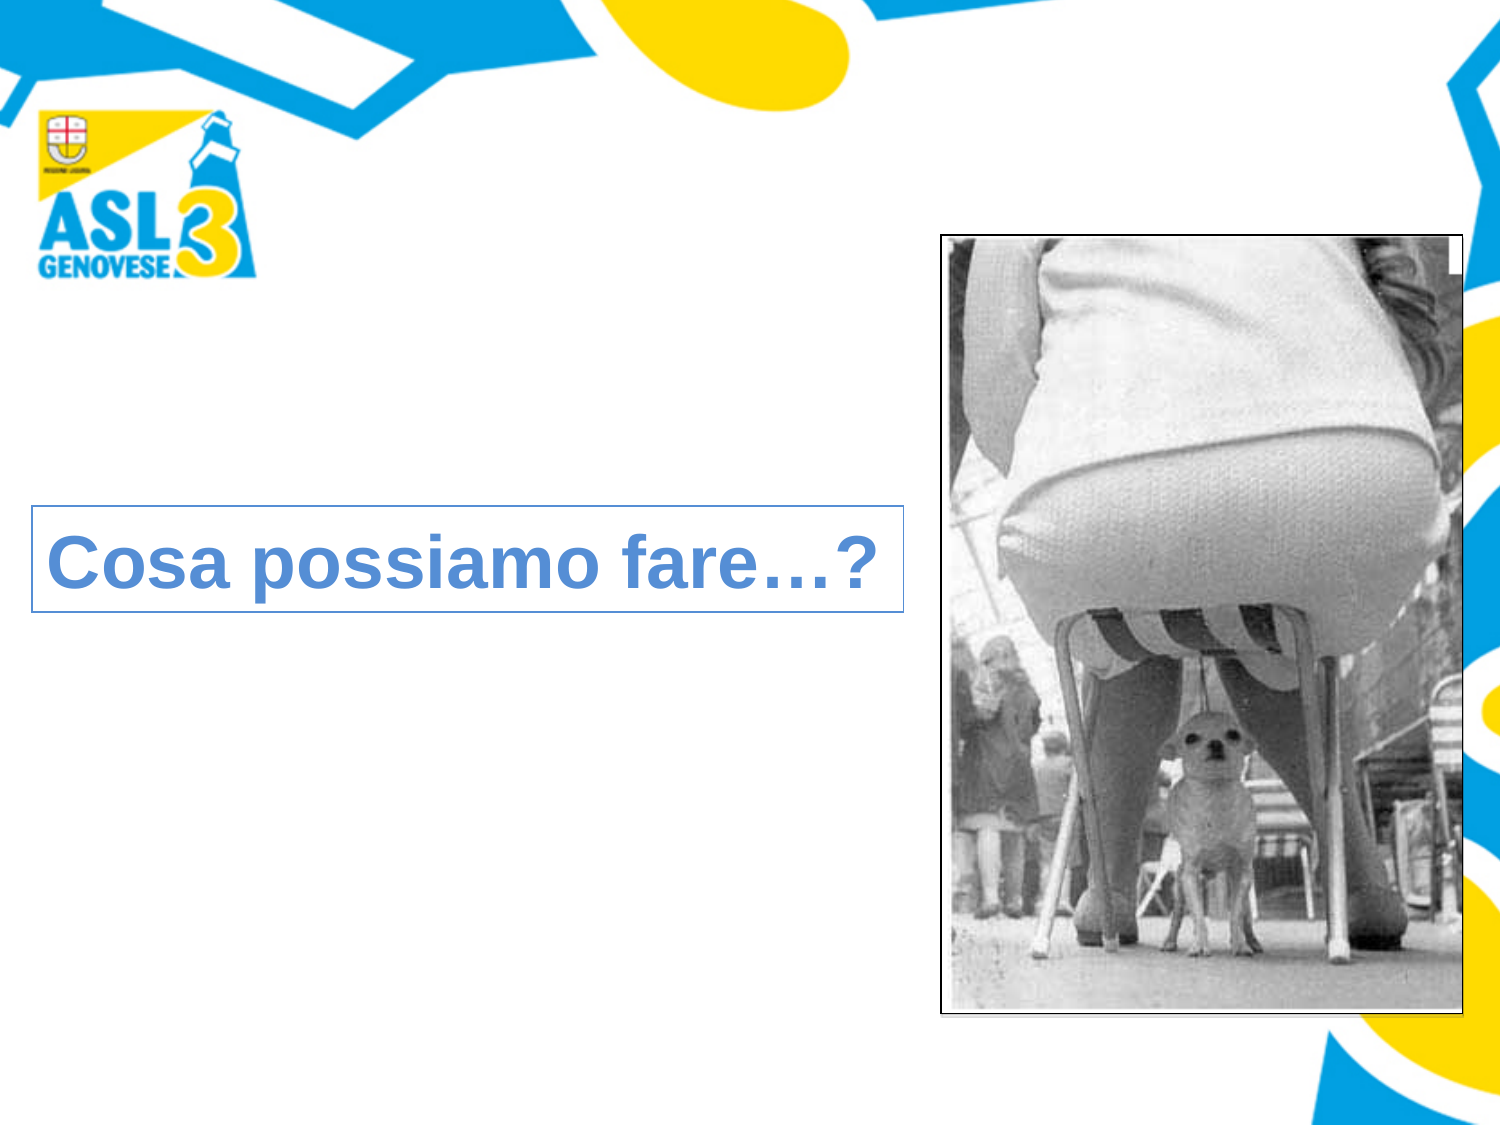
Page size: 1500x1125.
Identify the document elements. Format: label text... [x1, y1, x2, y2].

text_box Cosa possiamo fare…? [31, 506, 904, 613]
picture [941, 235, 1462, 1013]
